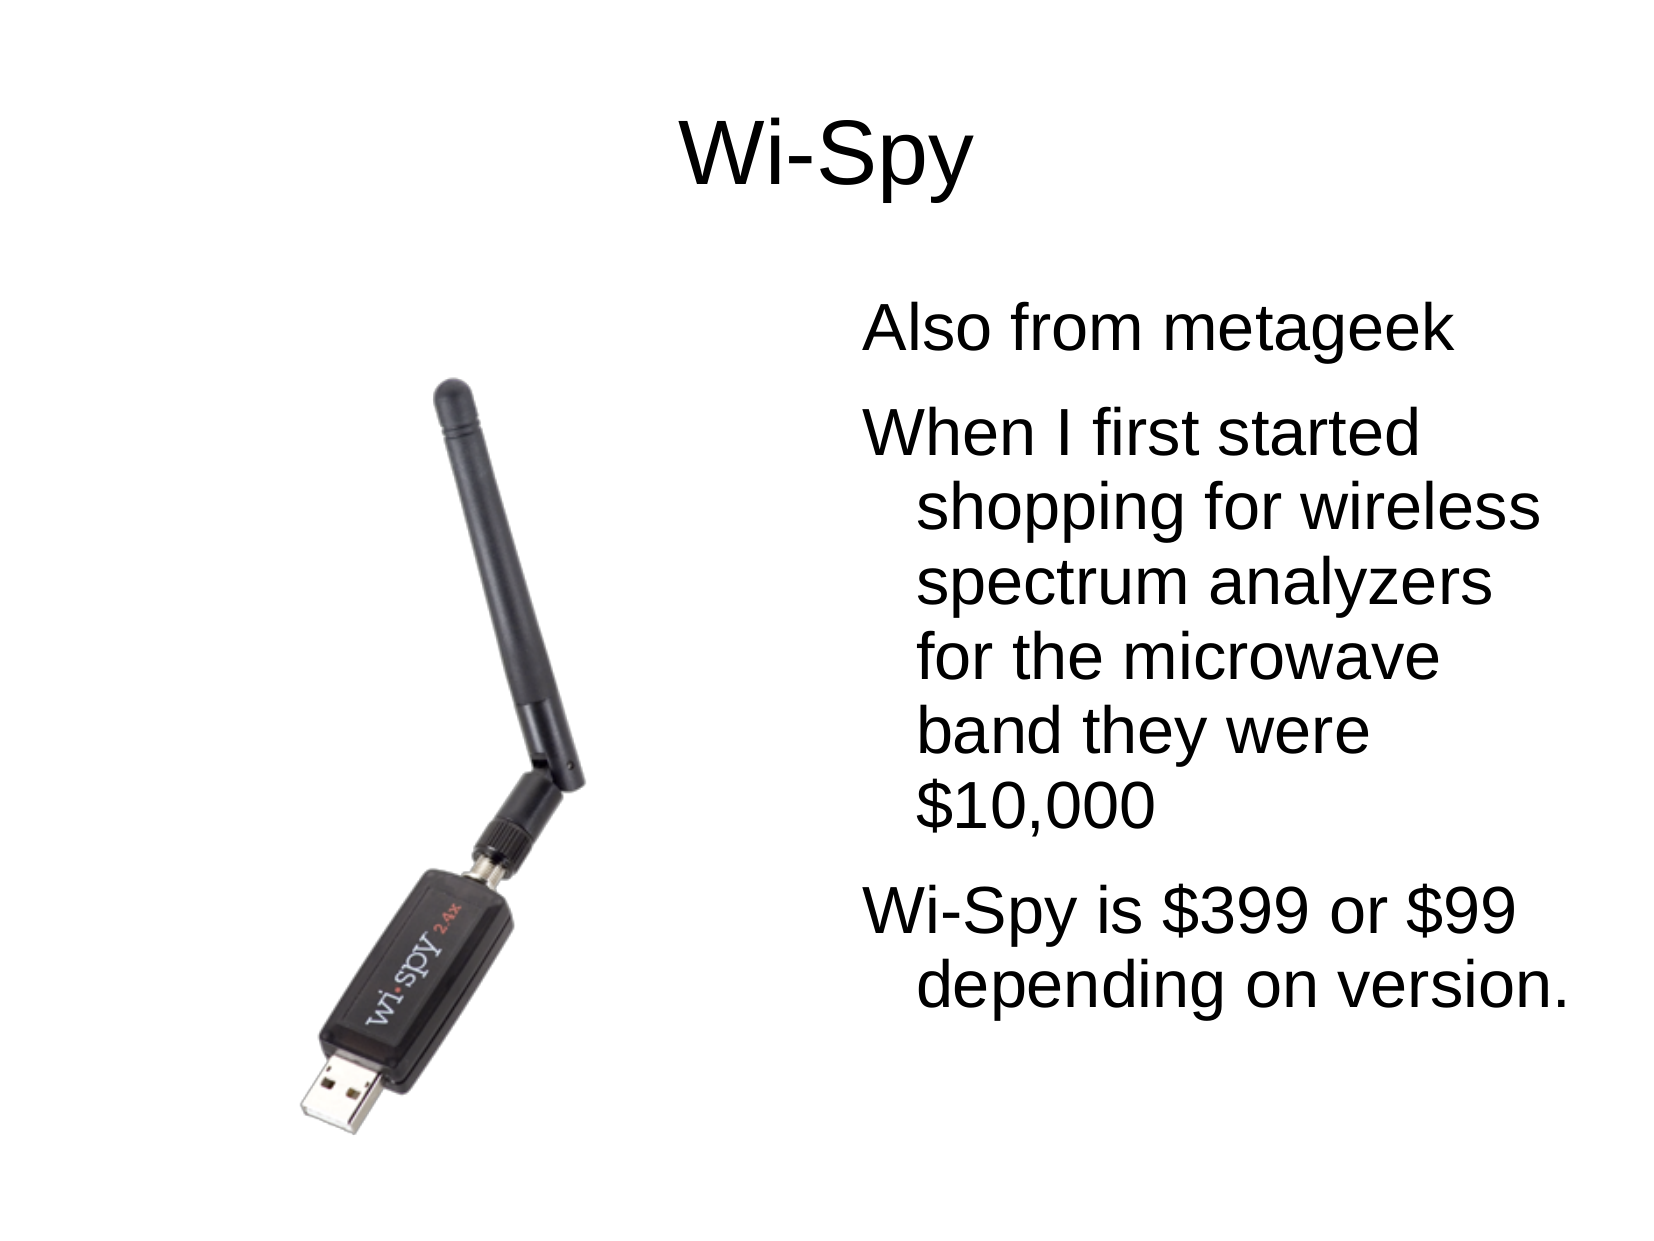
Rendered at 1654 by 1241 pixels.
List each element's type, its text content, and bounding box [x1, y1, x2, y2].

picture [262, 343, 630, 1163]
list Also from metageek When I first started shopping for wireless spectrum analyzers for the microwave band they were $10,000 Wi-Spy is $399 or $99 depending on version. [845, 290, 1572, 1094]
title Wi-Spy [82, 49, 1571, 257]
